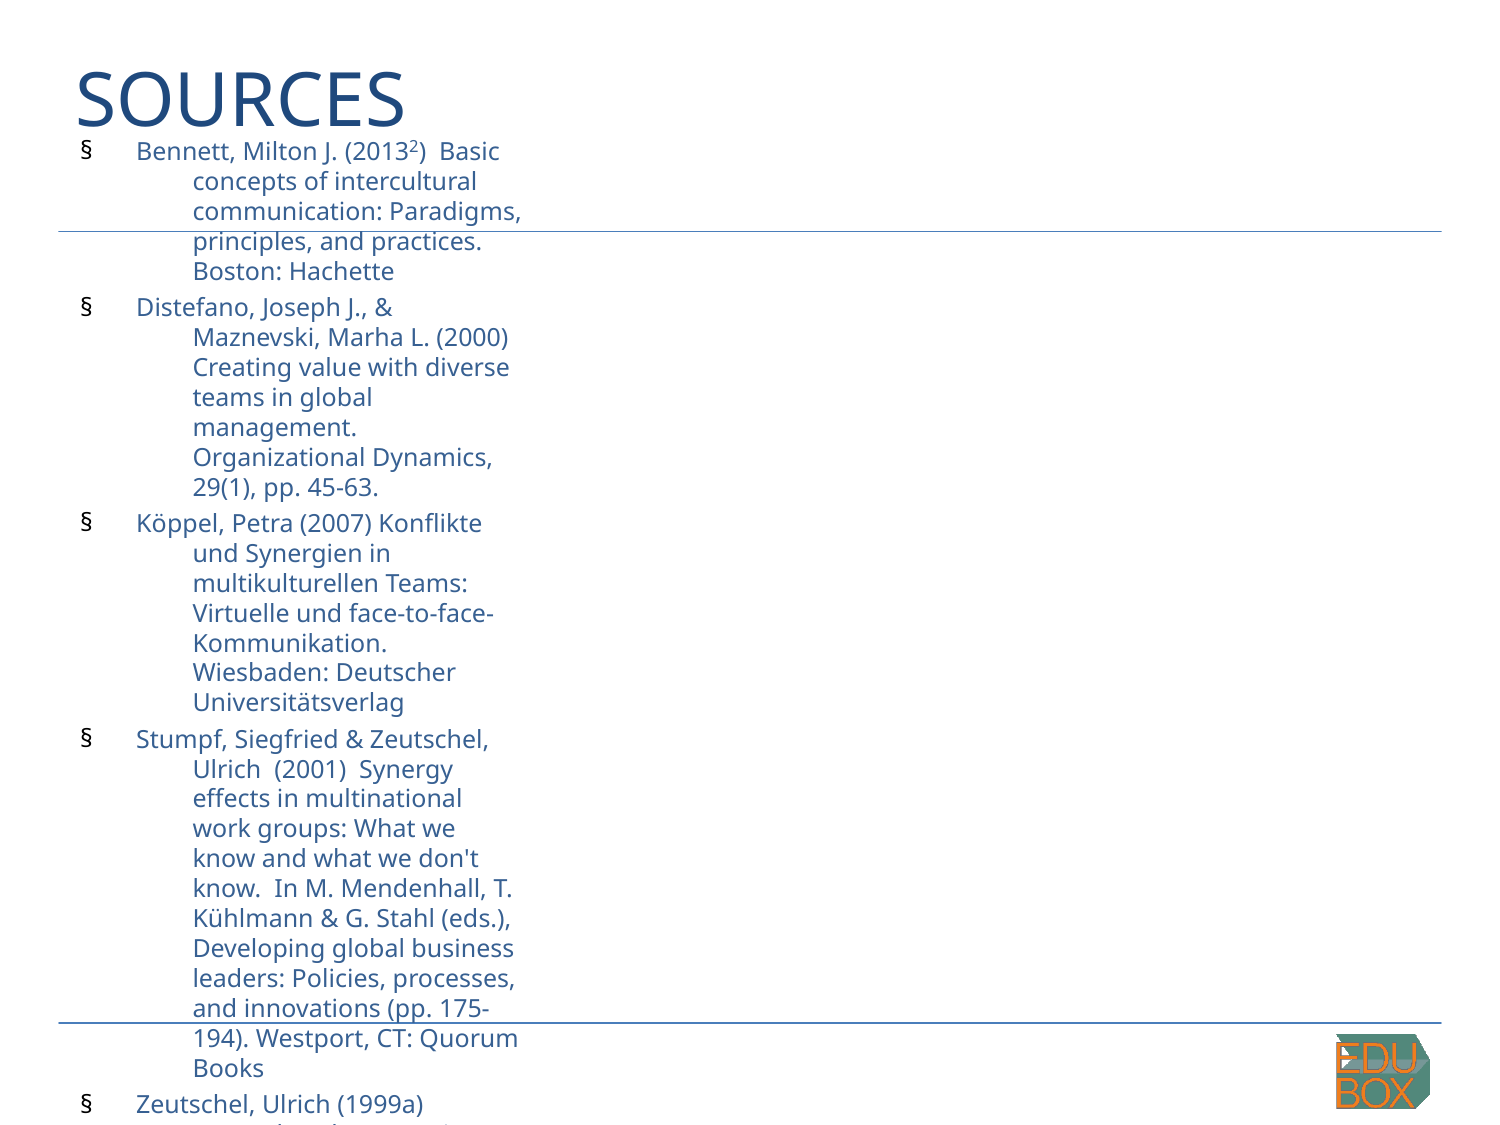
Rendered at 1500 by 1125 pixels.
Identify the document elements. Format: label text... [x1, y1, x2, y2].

list Bennett, Milton J. (20132) Basic concepts of intercultural communication: Paradigms, principles, and practices. Boston: Hachette Distefano, Joseph J., & Maznevski, Marha L. (2000) Creating value with diverse teams in global management. Organizational Dynamics, 29(1), pp. 45-63. Köppel, Petra (2007) Konflikte und Synergien in multikulturellen Teams: Virtuelle und face-to-face-Kommunikation. Wiesbaden: Deutscher Universitätsverlag Stumpf, Siegfried & Zeutschel, Ulrich (2001) Synergy effects in multinational work groups: What we know and what we don't know. In M. Mendenhall, T. Kühlmann & G. Stahl (eds.), Developing global business leaders: Policies, processes, and innovations (pp. 175-194). Westport, CT: Quorum Books Zeutschel, Ulrich (1999a) Intercultural synergy in professional teams: Views based on practical experience. In K. Knapp, B. Kappel, K. Eubel-Kasper & L. Salo-Lee (eds.), Meeting the Intercultural Challenge (pp. 191-199). Sternenfels: Verlag Wissenschaft & Praxis Zeutschel, Ulrich (1999b) Interkulturelle Synergie auf dem Weg: Erkenntnisse aus deutsch/ U.S.-amerikanischen Problemlösegruppen. Gruppendynamik, 30(2), pp. 131-149 Zeutschel, Ulrich (2003) Plurikulturelle Arbeitsgruppen. In S. Stumpf & A. Thomas (Hg.), Teamarbeit und Teamentwicklung (pp. 461-476). Göttingen: Hogrefe Zeutschel, Ulrich & Thomas, Alexander (Juni 2005) Zusammenarbeit in multikulturellen Teams, Teil 1: Grundlagen. In C.H. Antoni, E. Eyer & J. Kutscher (Hg.), Das flexible Unternehmen: Arbeitszeit, Gruppenarbeit, Entgeltsysteme (Chapter 2.18), Düsseldorf: Symposion Zeutschel, Ulrich (2012) Synergy is not for free! Prozesse und Modelle der interkulturellen Teamentwicklung. In F. Liebetanz, S. Vogler-Lipp & K. Draheim (Ed.), Interkulturelle Schreibteams: Ein Modell zum Training von Schlüsselkompetenzen an der Hochschule - Schreibkompetenz, Teamkompetenz und Interkulturelle Kompetenz. Wiesbaden: VS Verlag, pp.85-101 [64, 238, 1471, 1054]
text_box SOURCES [60, 41, 1360, 152]
picture [1328, 1054, 1437, 1114]
